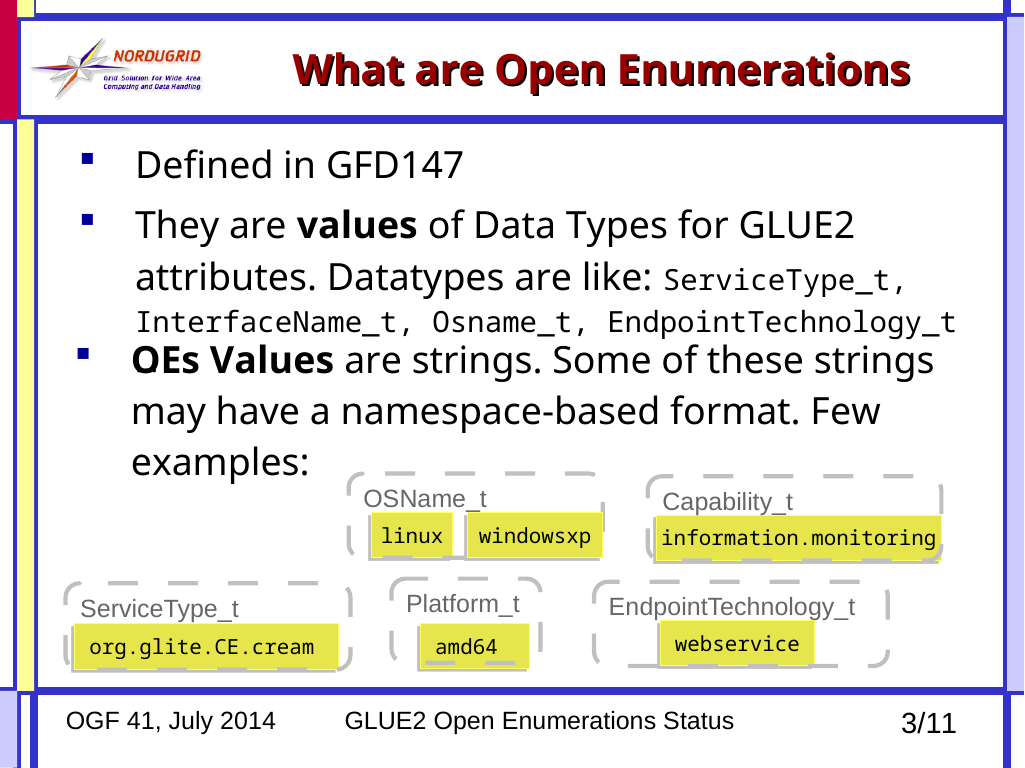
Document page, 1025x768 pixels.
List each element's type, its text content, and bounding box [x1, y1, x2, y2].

text_box Platform_t [391, 578, 541, 663]
list OEs Values are strings. Some of these strings may have a namespace-based format. Few examples: [33, 333, 955, 466]
text_box amd64 [420, 663, 530, 669]
text_box OSName_t [348, 473, 603, 558]
title What are Open Enumerations [225, 29, 978, 108]
text_box windowsxp [467, 512, 603, 558]
text_box EndpointTechnology_t [594, 581, 888, 666]
text_box Capability_t [647, 476, 942, 561]
picture [27, 34, 205, 101]
list Defined in GFD147 They are values of Data Types for GLUE2 attributes. Datatypes are like: ServiceType_t, InterfaceName_t, Osname_t, EndpointTechnology_t ... [37, 138, 960, 351]
text_box ServiceType_t [65, 583, 351, 670]
